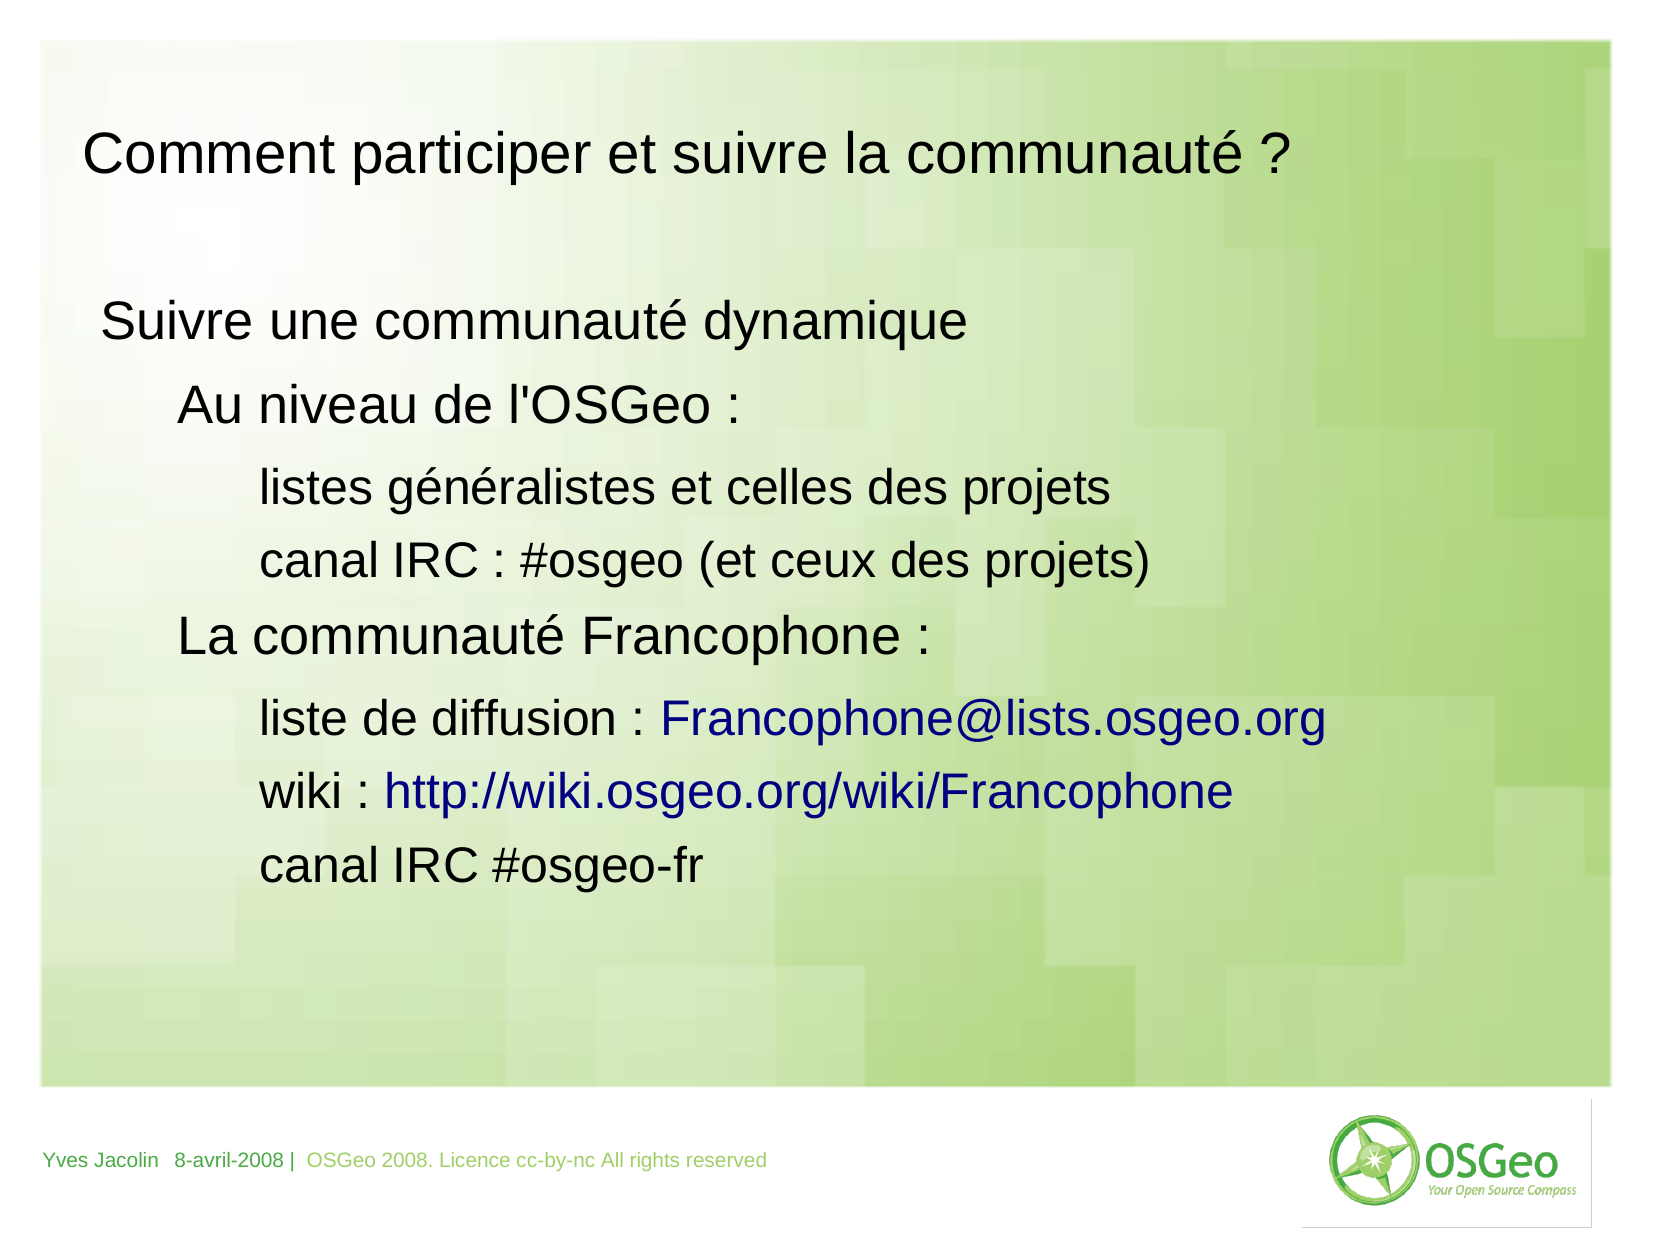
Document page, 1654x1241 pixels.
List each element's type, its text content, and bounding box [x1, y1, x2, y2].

title Comment participer et suivre la communauté ? [82, 56, 1571, 250]
picture [0, 1, 1654, 1239]
list Suivre une communauté dynamique Au niveau de l'OSGeo : listes généralistes et celles des projets canal IRC : #osgeo (et ceux des projets) La communauté Francophone : liste de diffusion : Francophone@lists.osgeo.org wiki : http://wiki.osgeo.org/wiki/Francophone canal IRC #osgeo-fr [82, 290, 1571, 1094]
